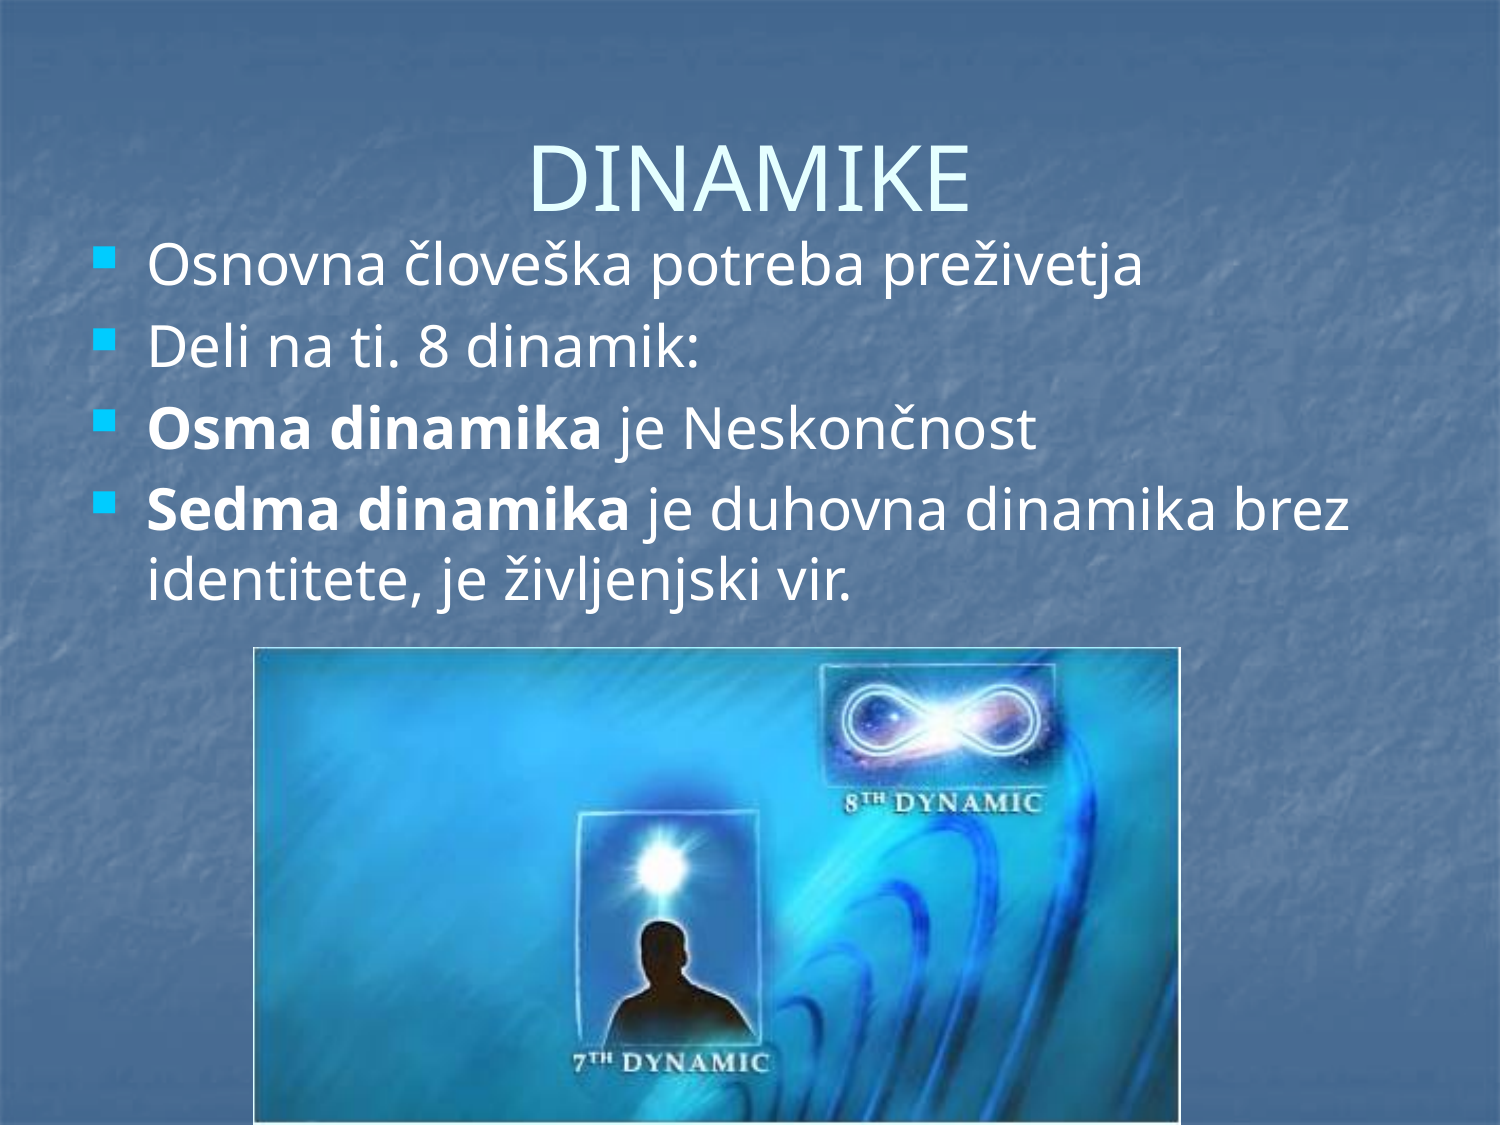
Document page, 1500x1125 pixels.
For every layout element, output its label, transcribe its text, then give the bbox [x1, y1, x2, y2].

list Osnovna človeška potreba preživetja Deli na ti. 8 dinamik: Osma dinamika je Neskončnost Sedma dinamika je duhovna dinamika brez identitete, je življenjski vir. [75, 220, 1425, 1035]
title DINAMIKE [75, 62, 1425, 220]
picture [0, 0, 1500, 1125]
